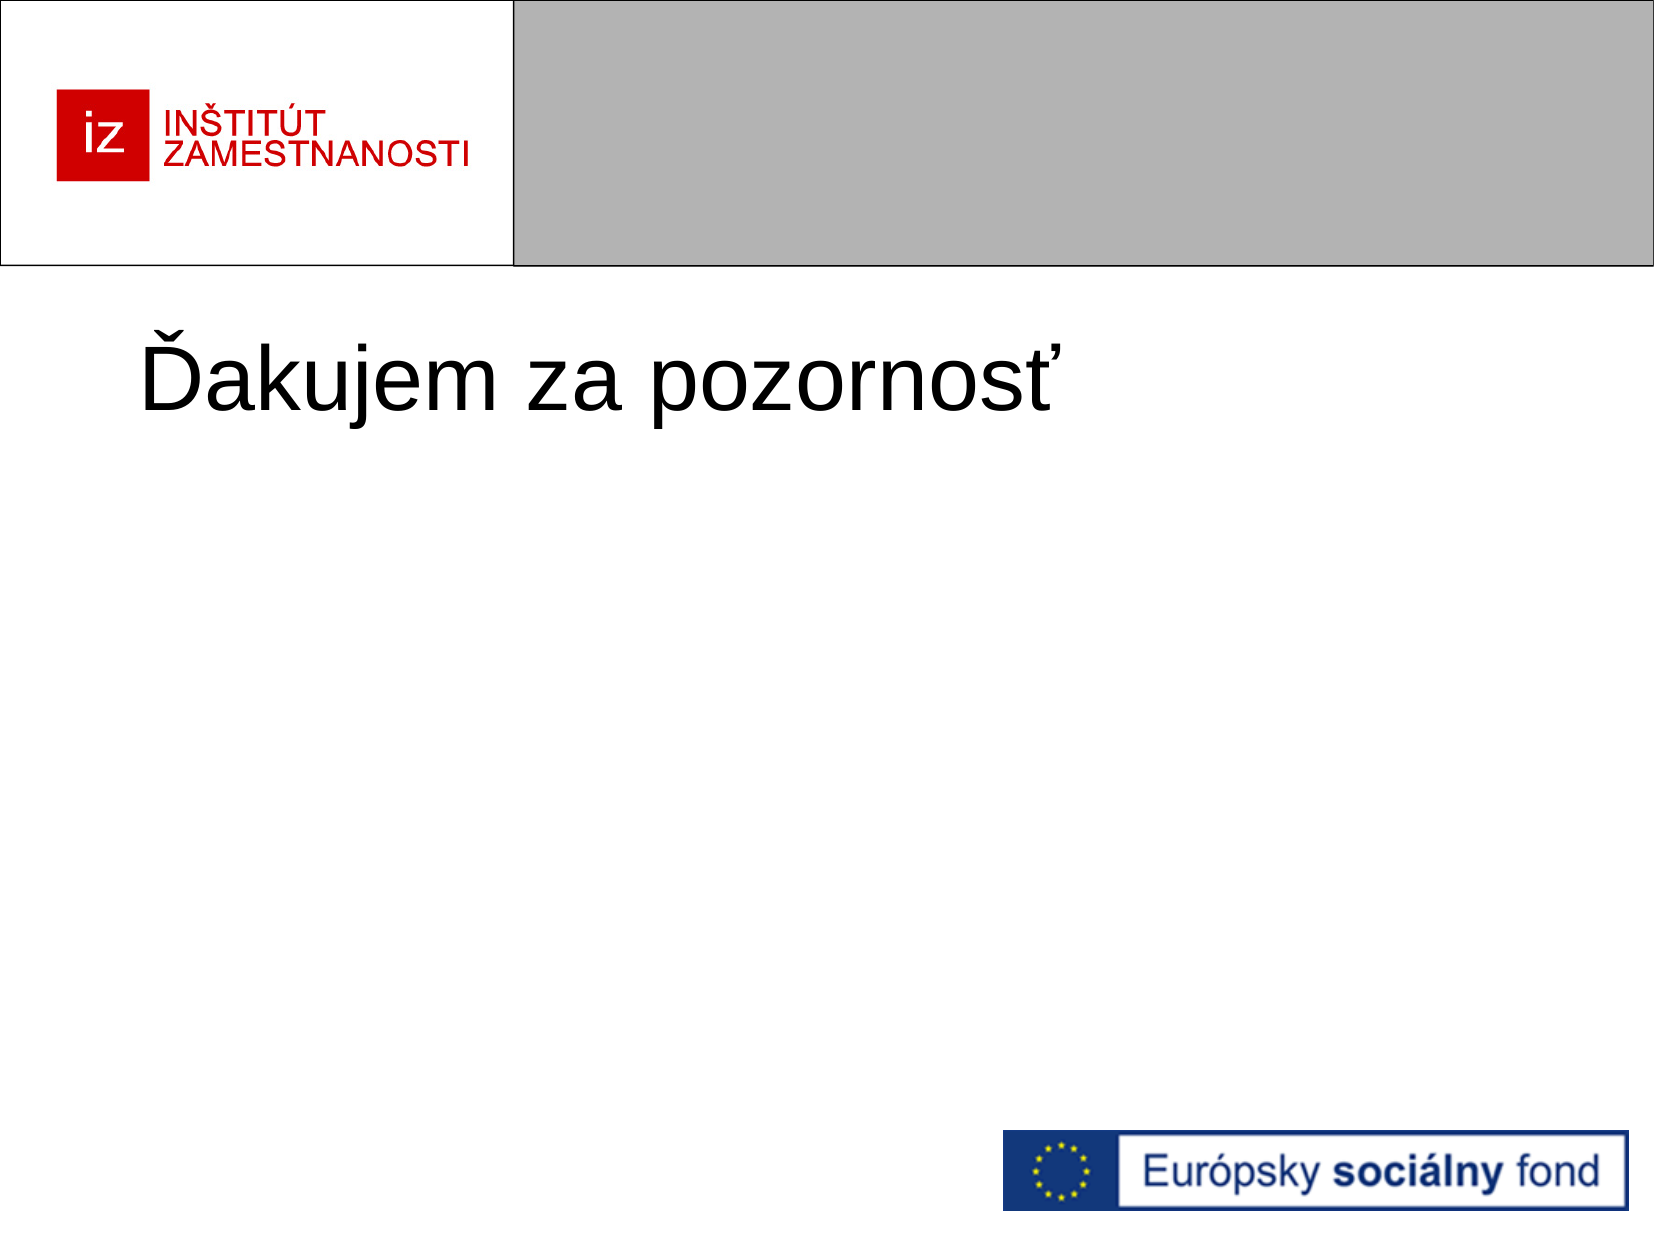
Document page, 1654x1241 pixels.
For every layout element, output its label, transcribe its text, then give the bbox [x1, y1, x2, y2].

picture [5, 8, 512, 257]
list Ďakujem za pozornosť [121, 344, 1533, 1112]
picture [1003, 1130, 1629, 1211]
